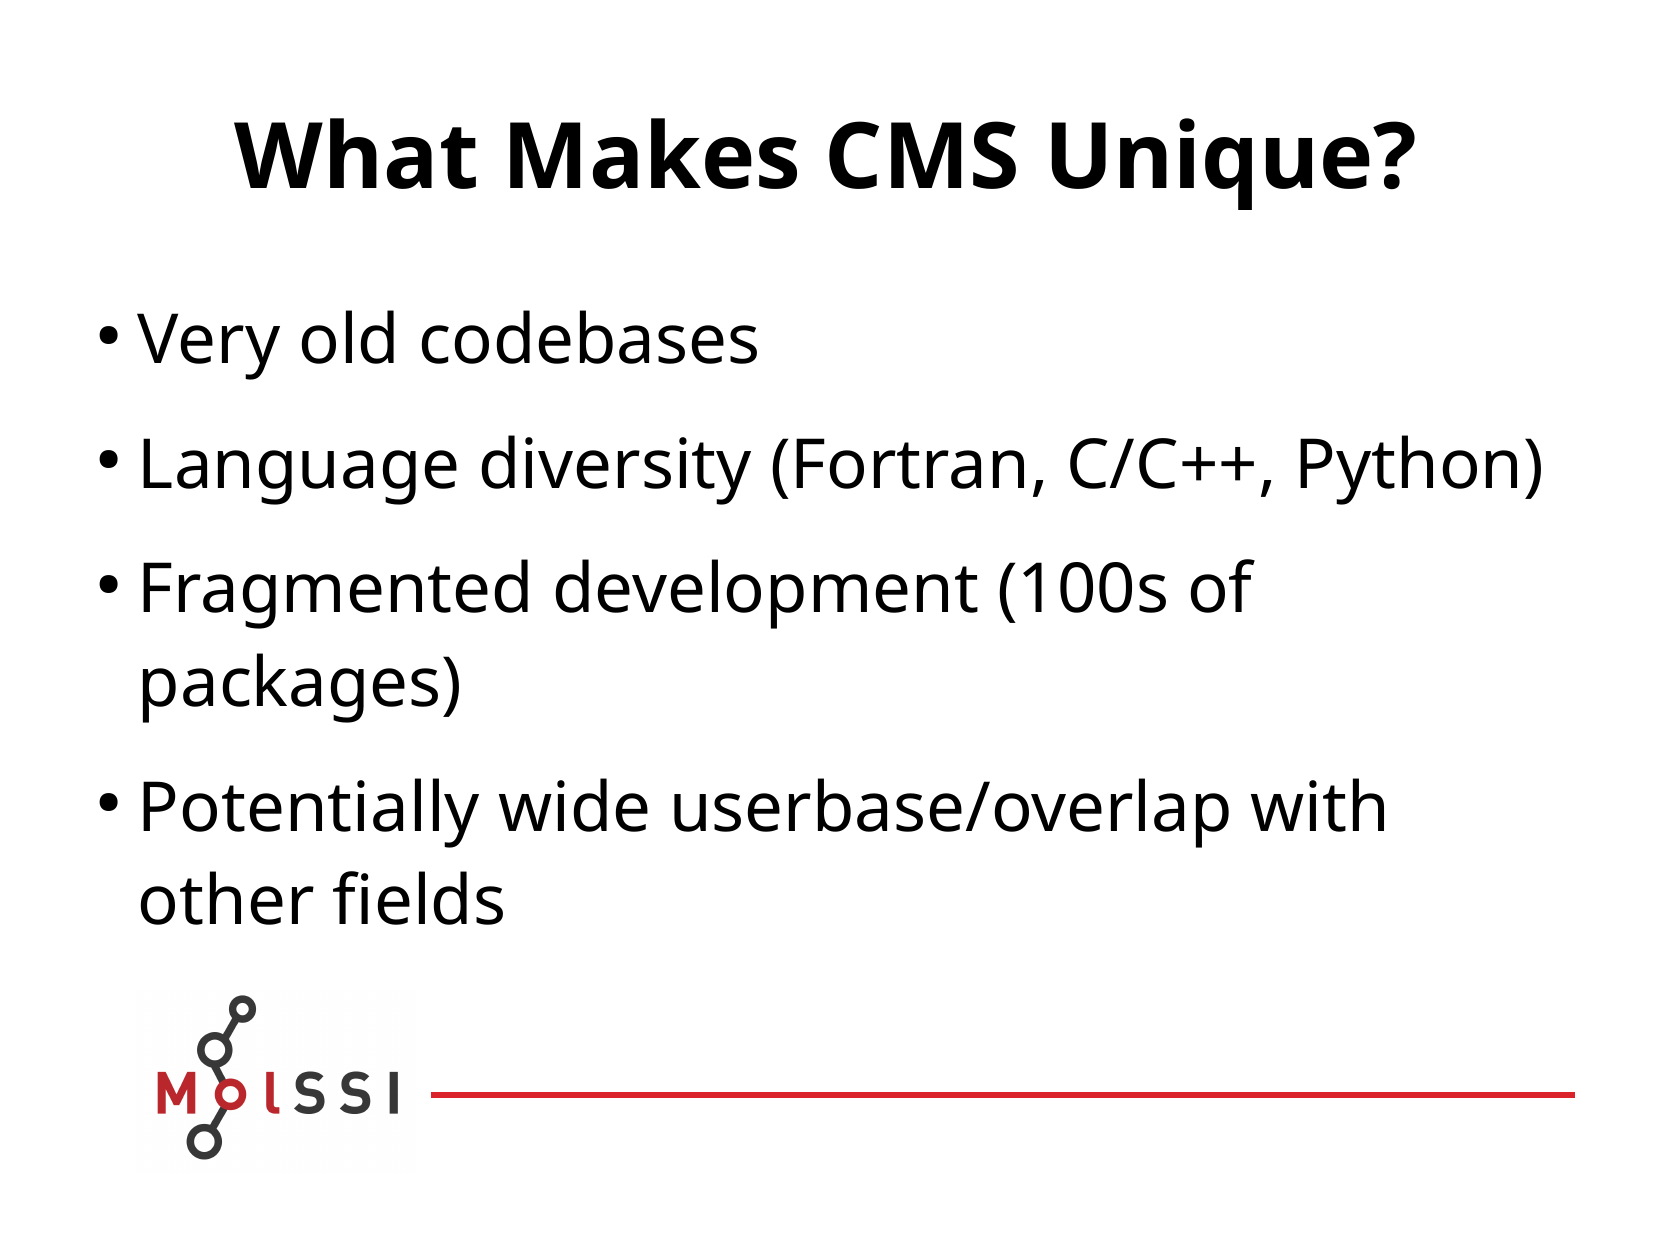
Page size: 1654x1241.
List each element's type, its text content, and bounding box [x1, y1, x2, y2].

title What Makes CMS Unique? [82, 49, 1571, 257]
picture [135, 991, 416, 1174]
list Very old codebases Language diversity (Fortran, C/C++, Python) Fragmented development (100s of packages) Potentially wide userbase/overlap with other fields [82, 290, 1571, 991]
